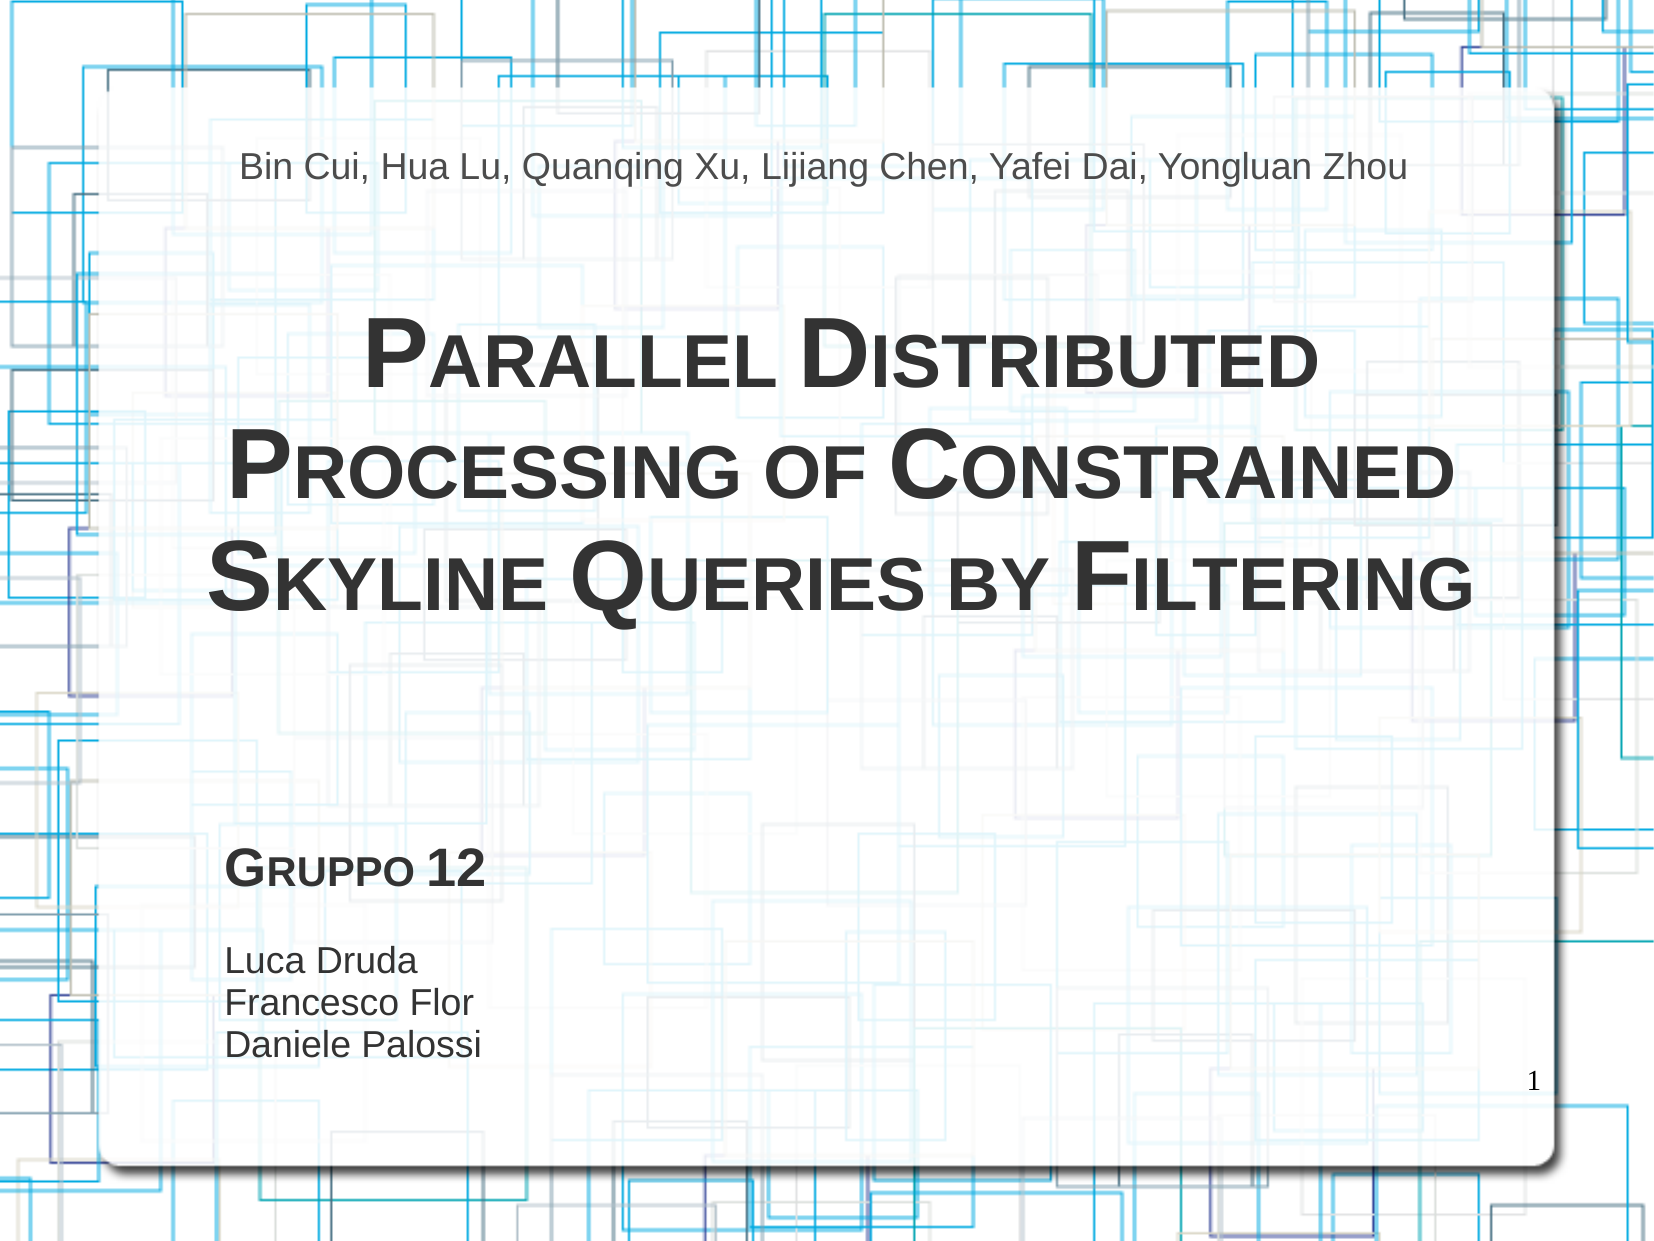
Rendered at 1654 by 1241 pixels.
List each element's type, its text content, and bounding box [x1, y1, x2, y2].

text_box Bin Cui, Hua Lu, Quanqing Xu, Lijiang Chen, Yafei Dai, Yongluan Zhou [224, 138, 1427, 195]
picture [0, 0, 1654, 1241]
text_box GRUPPO 12 Luca Druda Francesco Flor Daniele Palossi [188, 809, 544, 1094]
text_box PARALLEL DISTRIBUTED PROCESSING OF CONSTRAINED SKYLINE QUERIES BY FILTERING [177, 289, 1506, 640]
